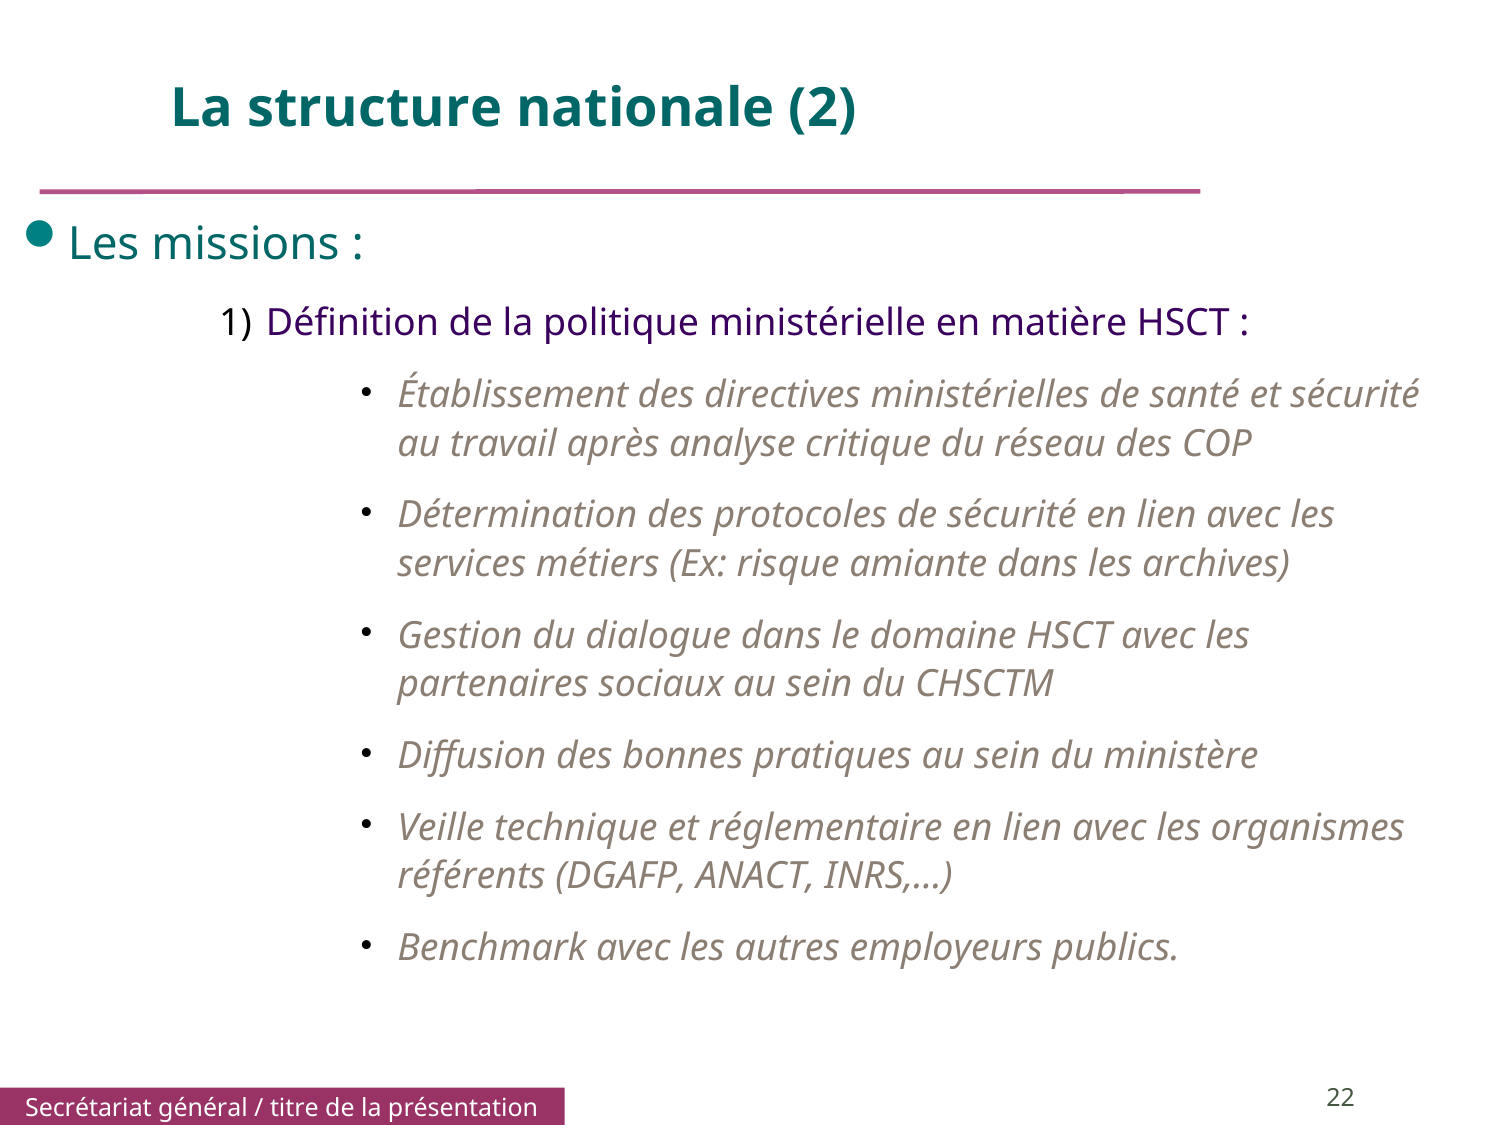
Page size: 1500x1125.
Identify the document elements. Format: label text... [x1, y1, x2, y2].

list Les missions : Définition de la politique ministérielle en matière HSCT : Établissement des directives ministérielles de santé et sécurité au travail après analyse critique du réseau des COP Détermination des protocoles de sécurité en lien avec les services métiers (Ex: risque amiante dans les archives) Gestion du dialogue dans le domaine HSCT avec les partenaires sociaux au sein du CHSCTM Diffusion des bonnes pratiques au sein du ministère Veille technique et réglementaire en lien avec les organismes référents (DGAFP, ANACT, INRS,...) Benchmark avec les autres employeurs publics. [7, 203, 1447, 1053]
title La structure nationale (2) [155, 59, 1319, 148]
